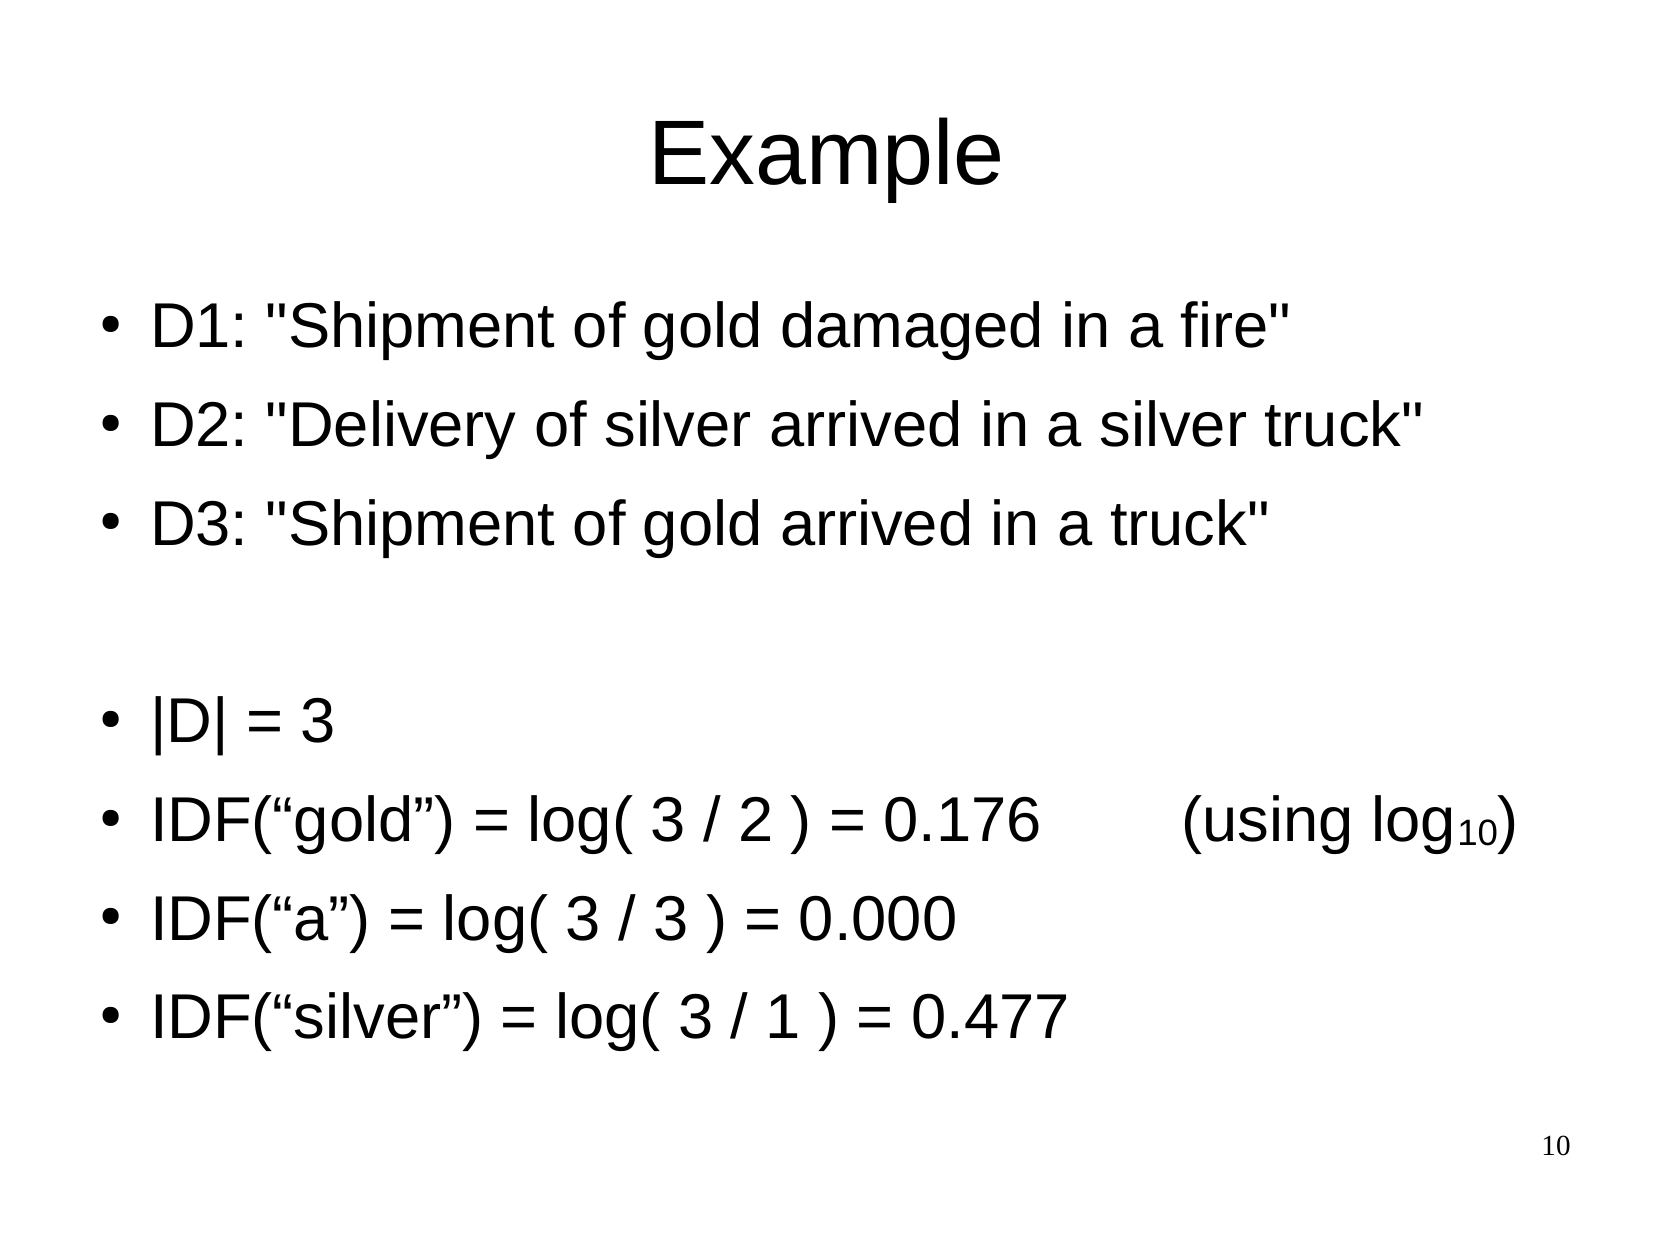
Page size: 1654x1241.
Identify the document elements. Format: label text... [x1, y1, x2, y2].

title Example [82, 49, 1571, 257]
list D1: "Shipment of gold damaged in a fire" D2: "Delivery of silver arrived in a silver truck" D3: "Shipment of gold arrived in a truck" |D| = 3 IDF(“gold”) = log( 3 / 2 ) = 0.176 (using log10) IDF(“a”) = log( 3 / 3 ) = 0.000 IDF(“silver”) = log( 3 / 1 ) = 0.477 [82, 290, 1571, 1066]
